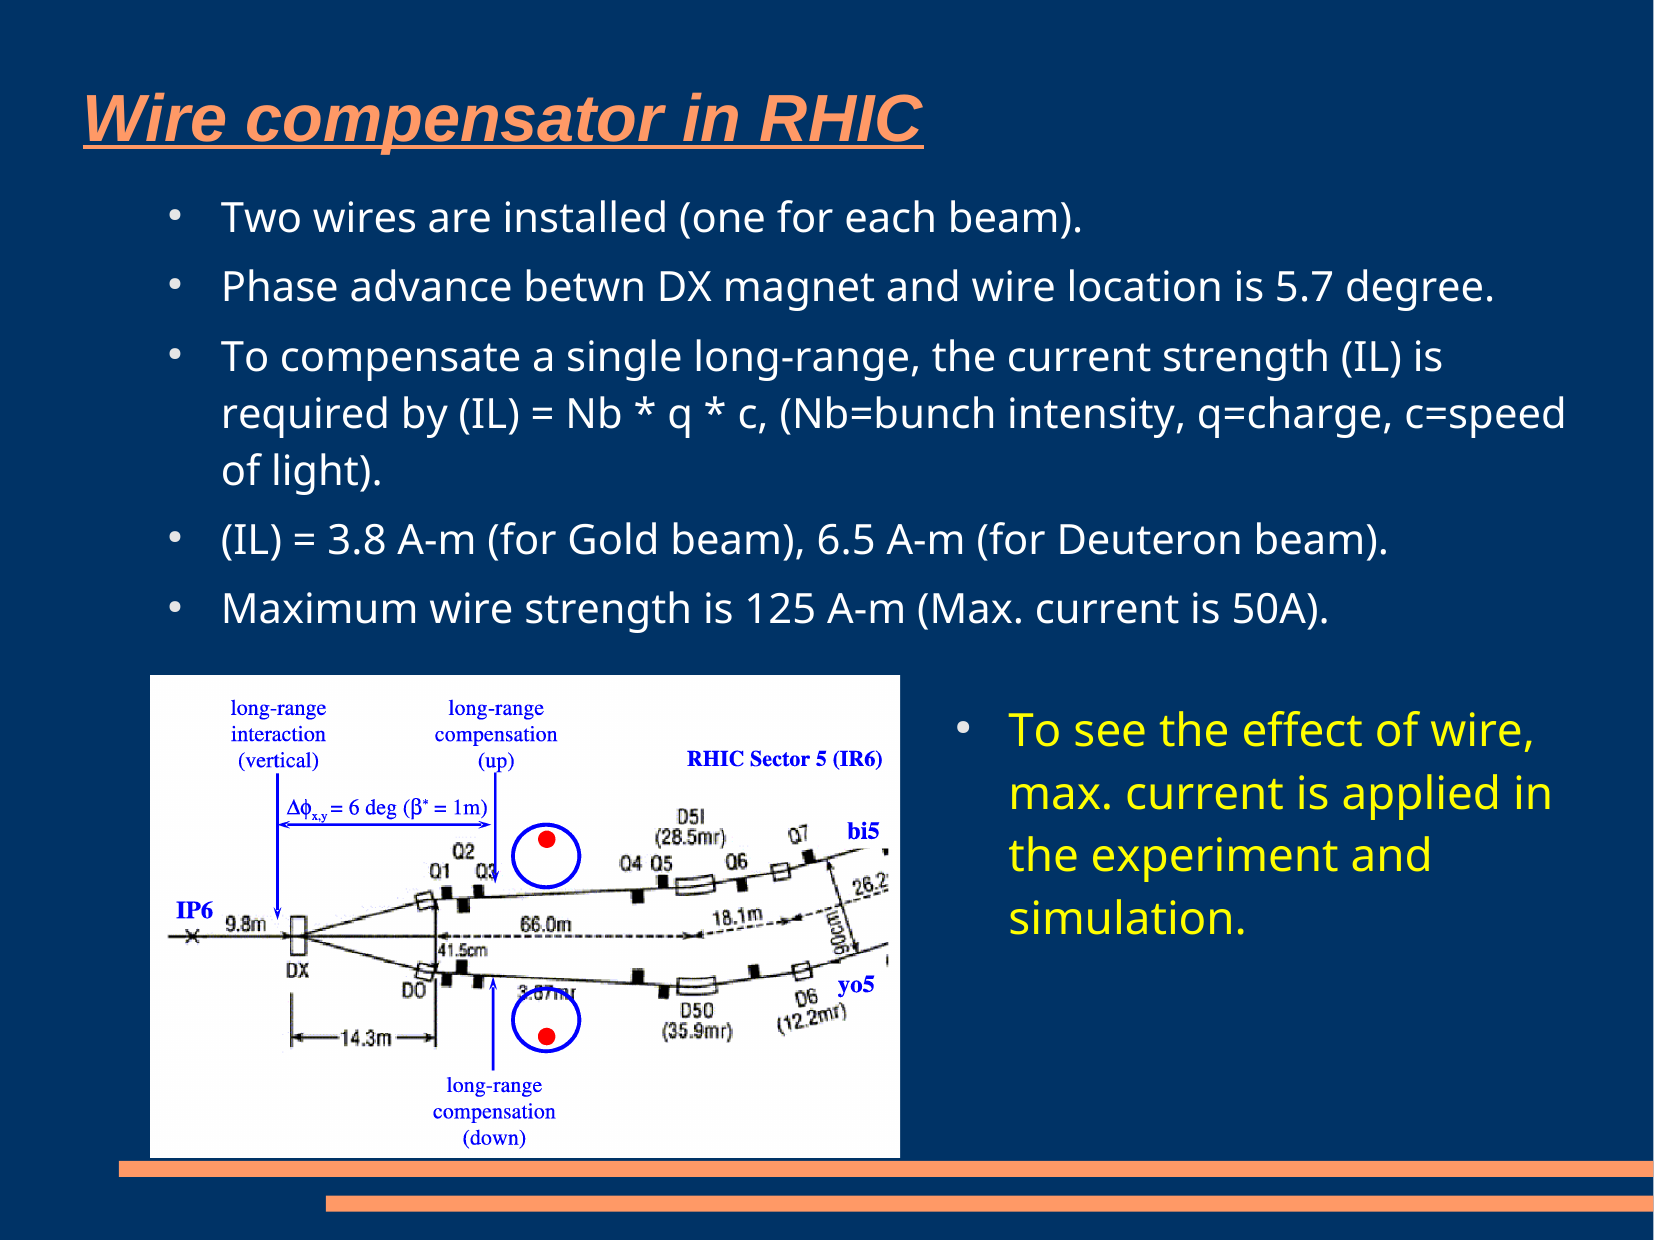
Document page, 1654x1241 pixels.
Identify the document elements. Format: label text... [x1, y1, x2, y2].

list Two wires are installed (one for each beam). Phase advance betwn DX magnet and wire location is 5.7 degree. To compensate a single long-range, the current strength (IL) is required by (IL) = Nb * q * c, (Nb=bunch intensity, q=charge, c=speed of light). (IL) = 3.8 A-m (for Gold beam), 6.5 A-m (for Deuteron beam). Maximum wire strength is 125 A-m (Max. current is 50A). [150, 187, 1576, 646]
picture [150, 675, 901, 1158]
list To see the effect of wire, max. current is applied in the experiment and simulation. [937, 697, 1613, 954]
title Wire compensator in RHIC [82, 49, 1571, 188]
